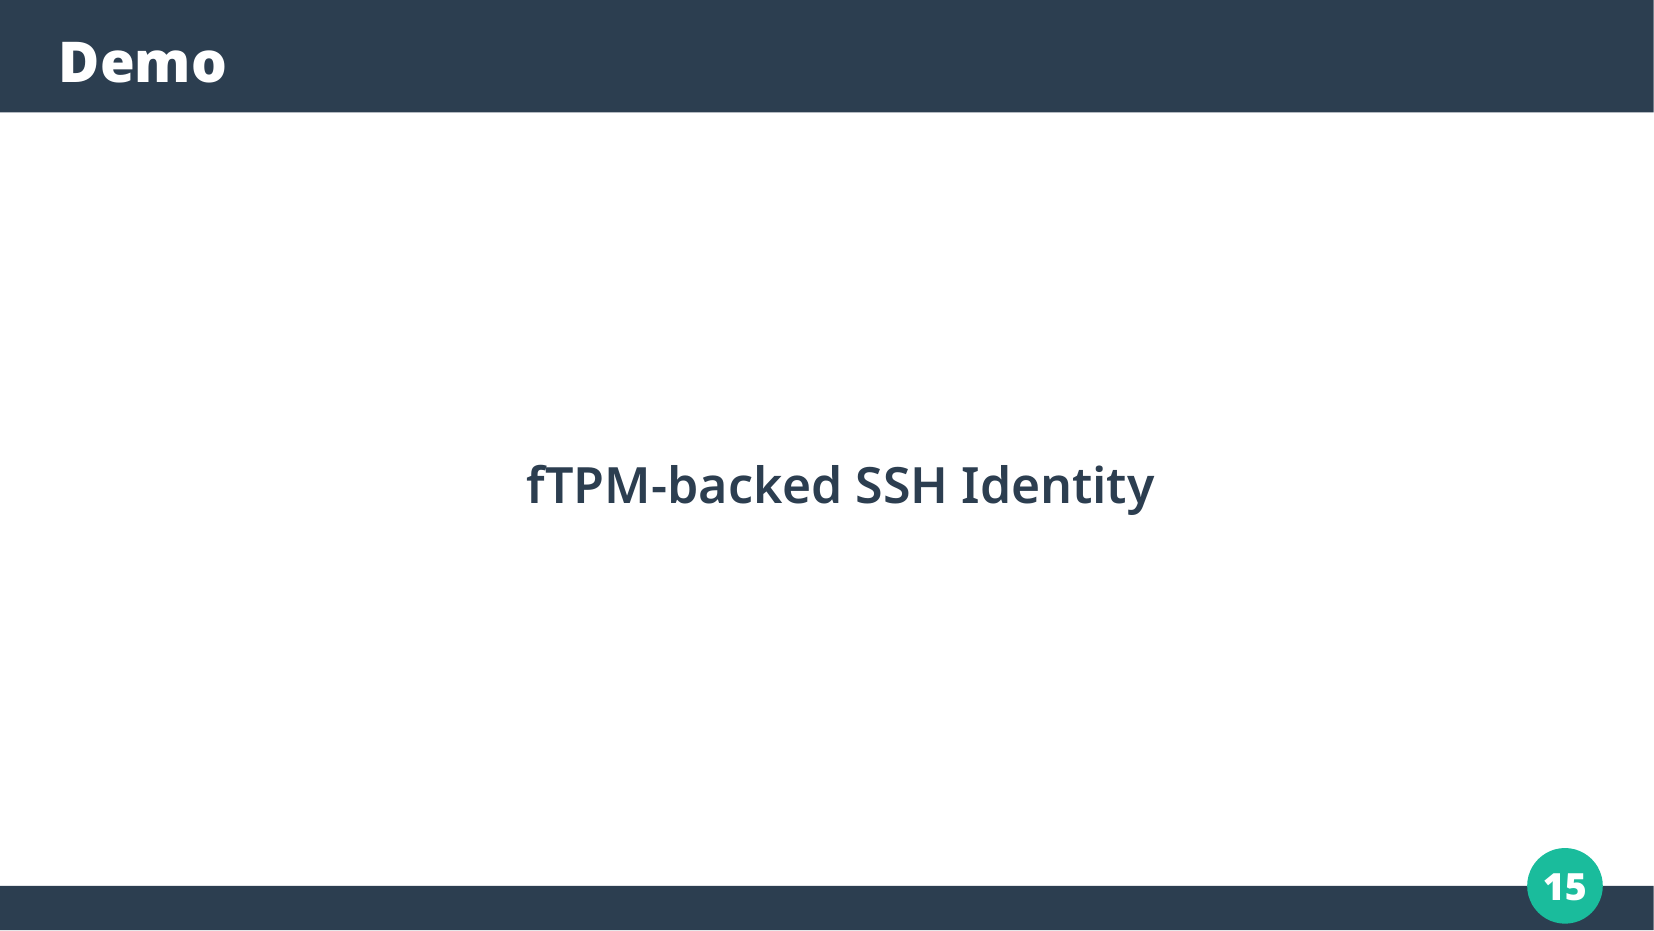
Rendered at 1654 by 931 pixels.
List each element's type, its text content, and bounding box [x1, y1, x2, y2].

title Demo [59, 1, 1595, 120]
list fTPM-backed SSH Identity [37, 450, 1573, 751]
